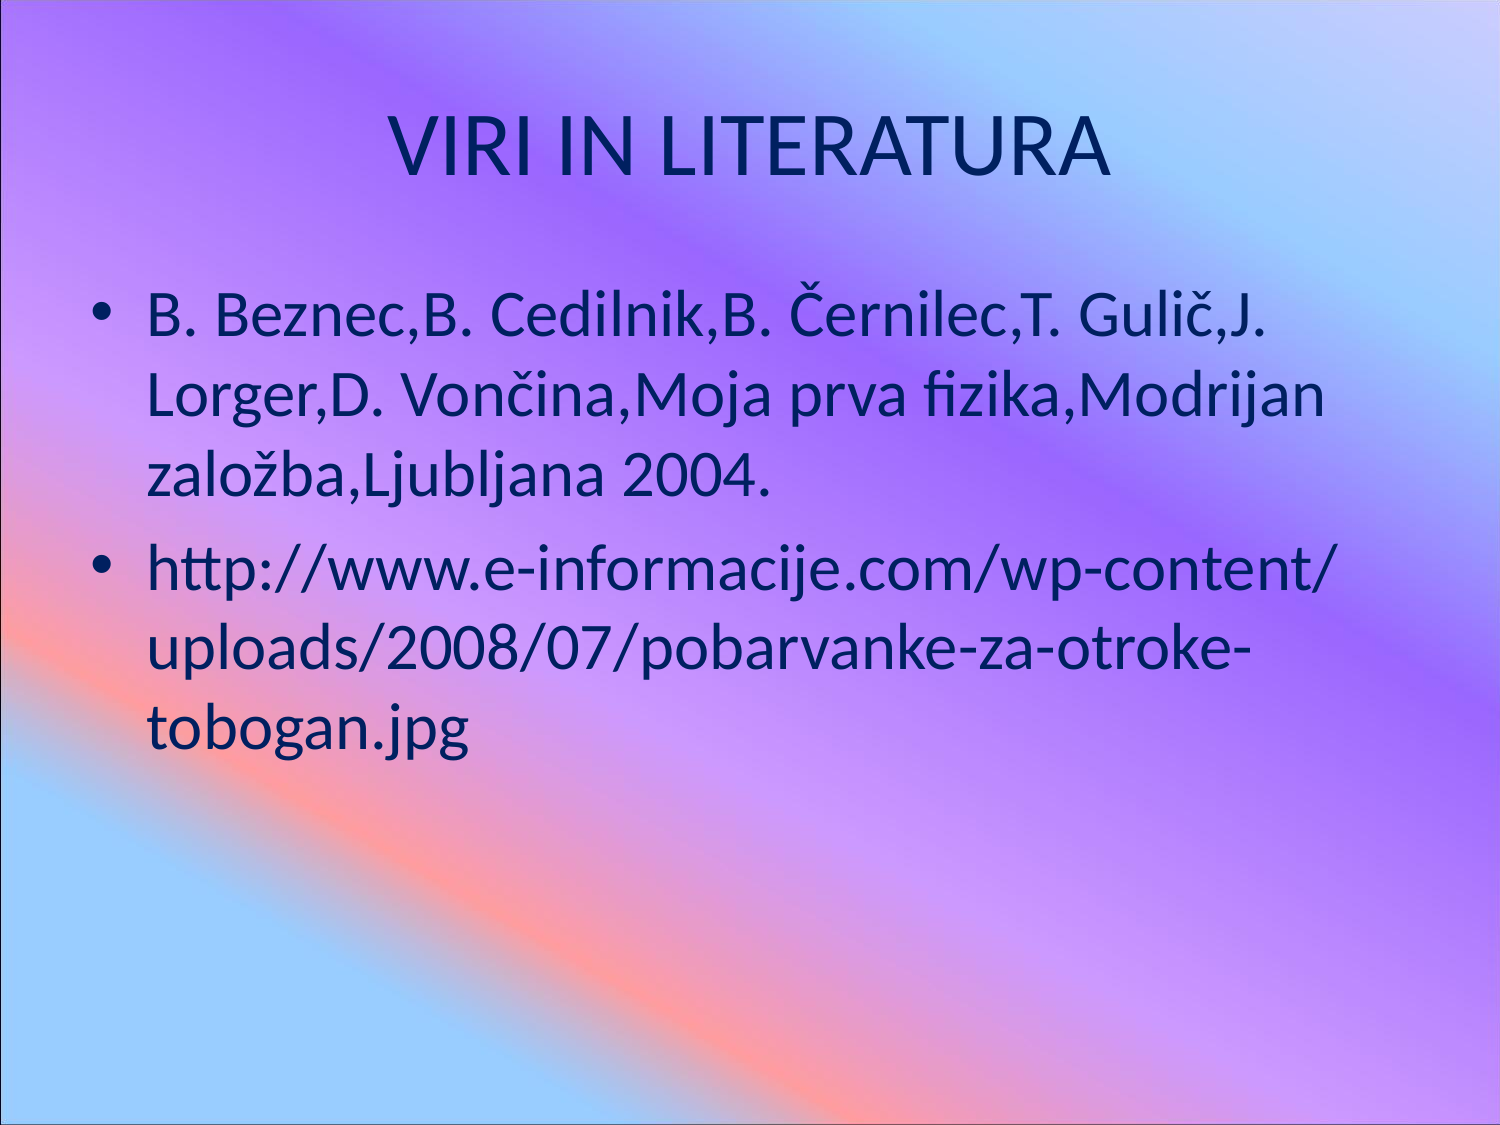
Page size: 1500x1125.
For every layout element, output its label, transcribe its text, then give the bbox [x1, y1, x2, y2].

picture [0, 0, 1500, 1125]
list B. Beznec,B. Cedilnik,B. Černilec,T. Gulič,J. Lorger,D. Vončina,Moja prva fizika,Modrijan založba,Ljubljana 2004. http://www.e-informacije.com/wp-content/uploads/2008/07/pobarvanke-za-otroke-tobogan.jpg [75, 262, 1425, 1005]
title VIRI IN LITERATURA [75, 45, 1425, 233]
